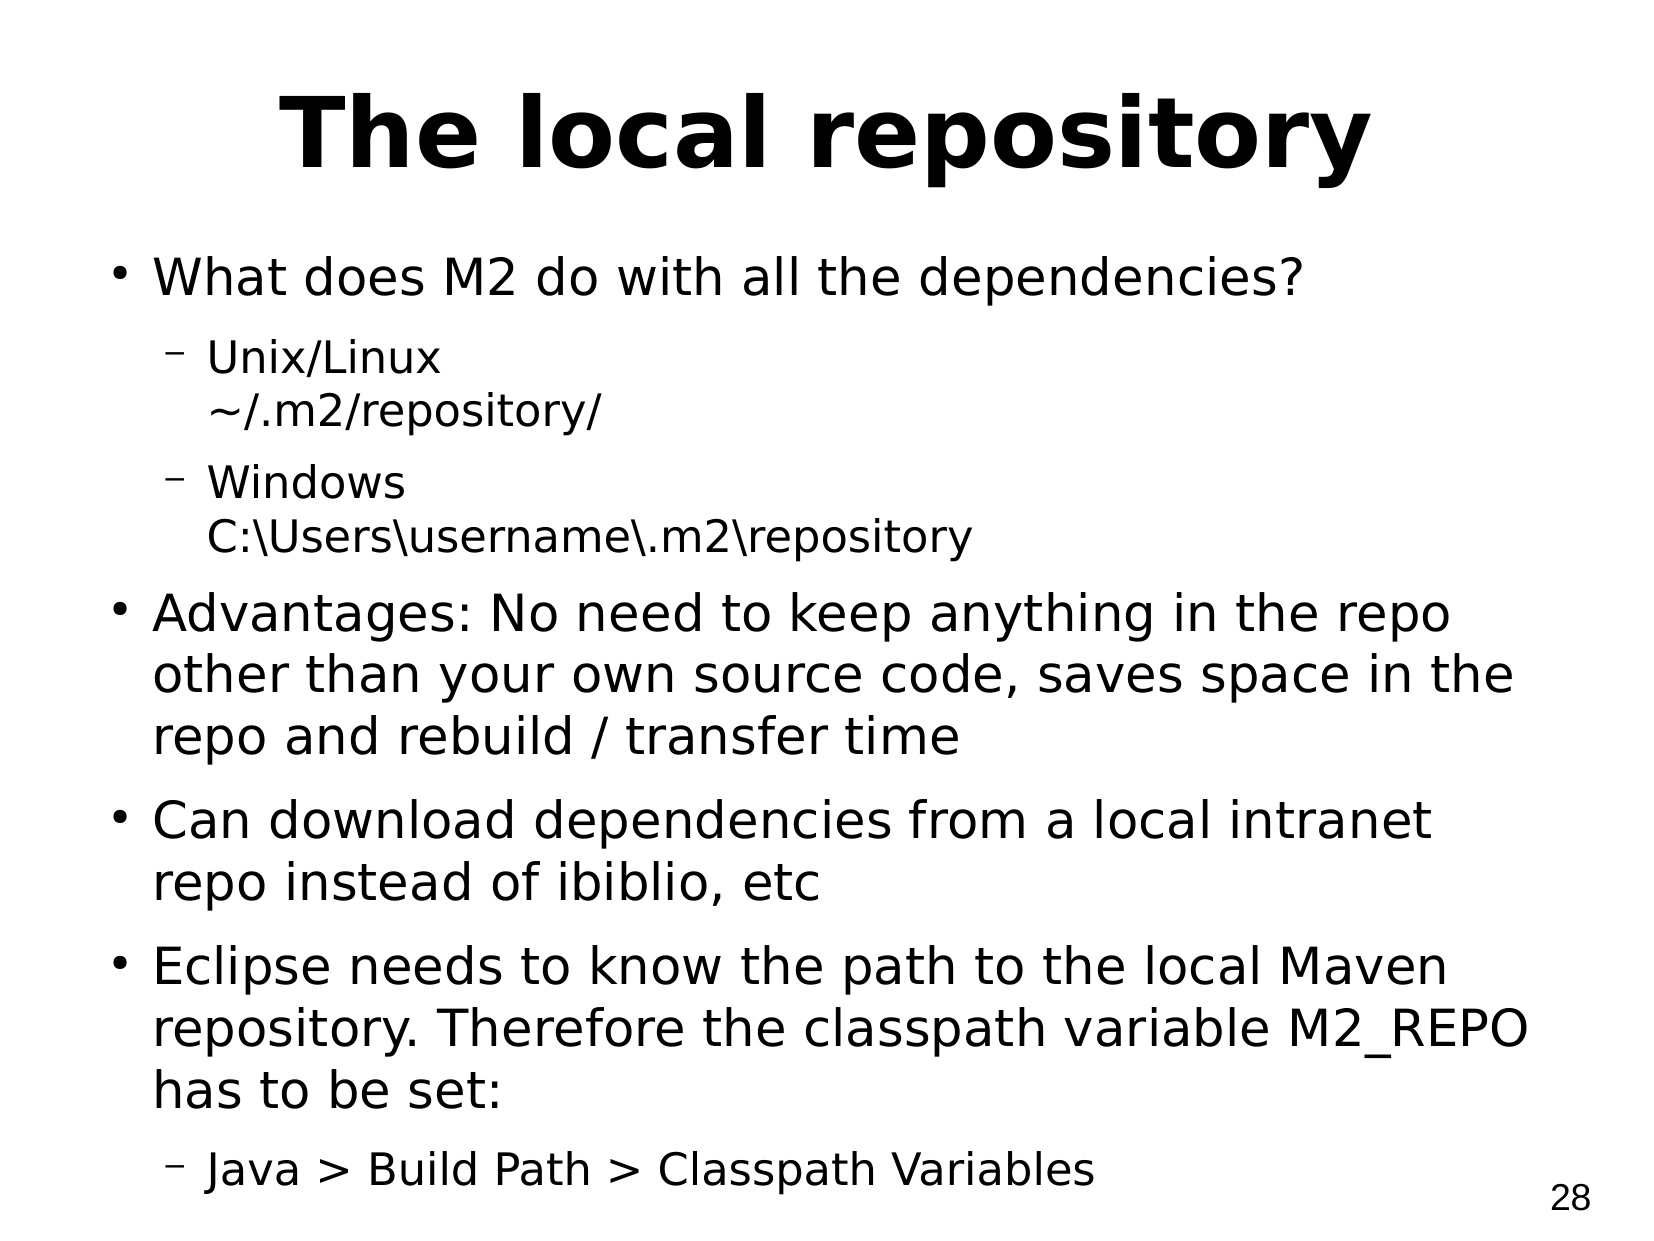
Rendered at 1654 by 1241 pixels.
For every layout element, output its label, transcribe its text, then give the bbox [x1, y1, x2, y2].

title The local repository [82, 49, 1571, 196]
list What does M2 do with all the dependencies? Unix/Linux ~/.m2/repository/ Windows C:\Users\username\.m2\repository Advantages: No need to keep anything in the repo other than your own source code, saves space in the repo and rebuild / transfer time Can download dependencies from a local intranet repo instead of ibiblio, etc Eclipse needs to know the path to the local Maven repository. Therefore the classpath variable M2_REPO has to be set: Java > Build Path > Classpath Variables [82, 236, 1571, 1205]
